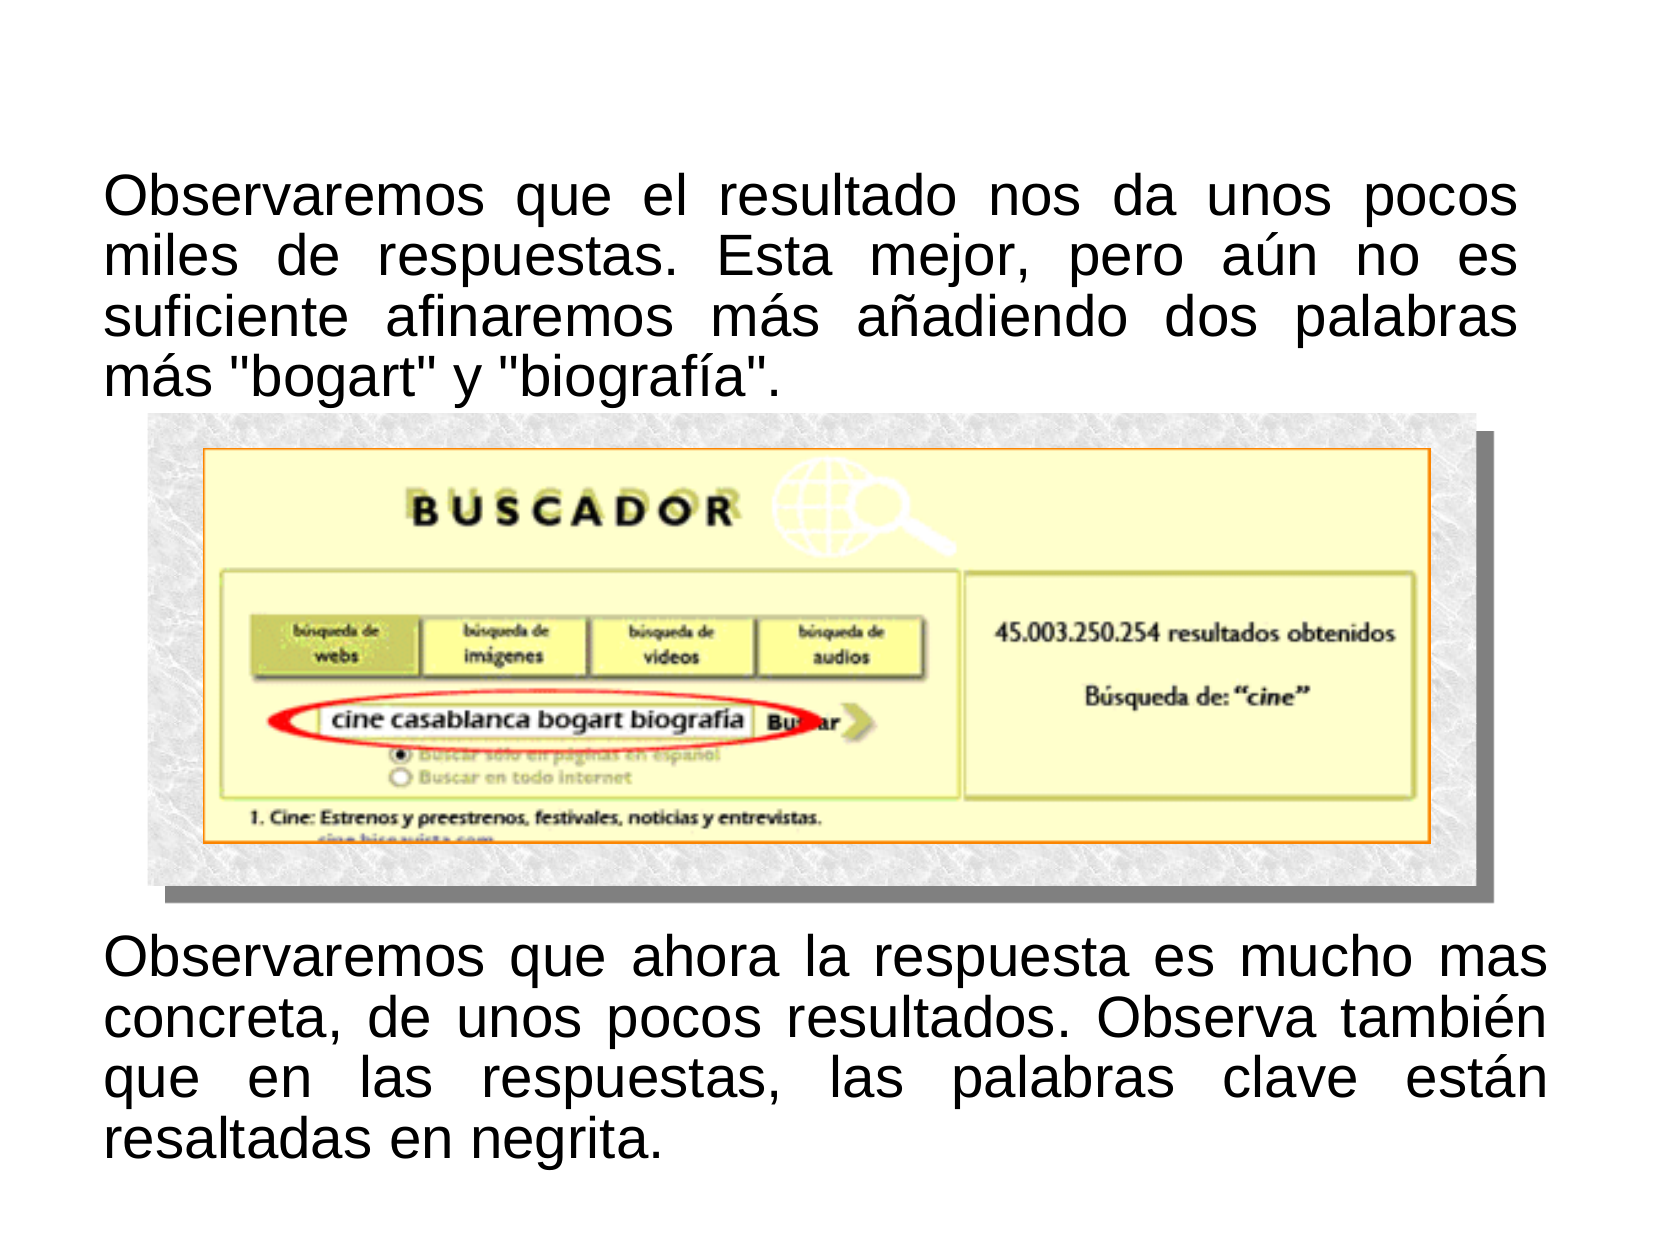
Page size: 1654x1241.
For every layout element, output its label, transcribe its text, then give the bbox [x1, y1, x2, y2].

text_box [147, 413, 1477, 886]
picture [203, 448, 1431, 844]
text_box Observaremos que el resultado nos da unos pocos miles de respuestas. Esta mejor, pero aún no es suficiente afinaremos más añadiendo dos palabras más "bogart" y "biografía". [88, 159, 1536, 420]
text_box Observaremos que ahora la respuesta es mucho mas concreta, de unos pocos resultados. Observa también que en las respuestas, las palabras clave están resaltadas en negrita. [88, 921, 1565, 1182]
